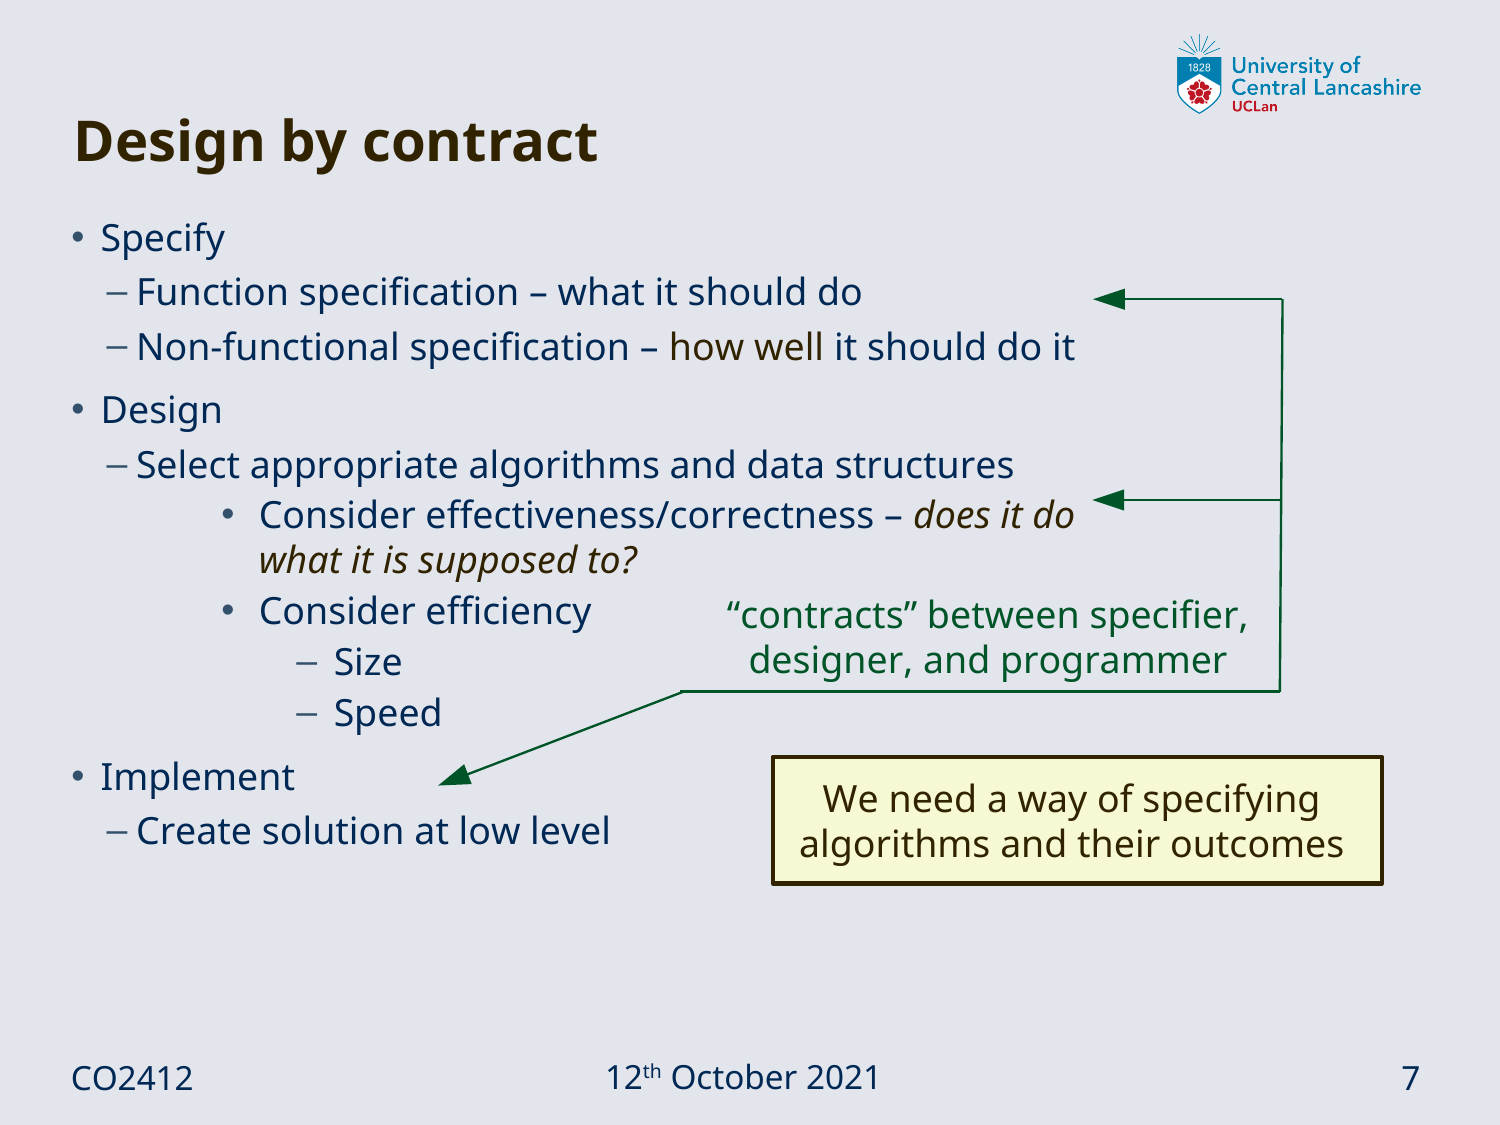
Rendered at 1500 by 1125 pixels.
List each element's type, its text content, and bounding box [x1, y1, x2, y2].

picture [1177, 34, 1421, 93]
title Design by contract [58, 93, 1475, 186]
text_box We need a way of specifying algorithms and their outcomes [762, 767, 1382, 873]
text_box “contracts” between specifier, designer, and programmer [699, 583, 1278, 689]
text_box [1119, 757, 1383, 884]
text_box Specify Function specification – what it should do Non-functional specification – how well it should do it Design Select appropriate algorithms and data structures Consider effectiveness/correctness – does it do what it is supposed to? Consider efficiency Size Speed Implement Create solution at low level [71, 213, 1119, 932]
